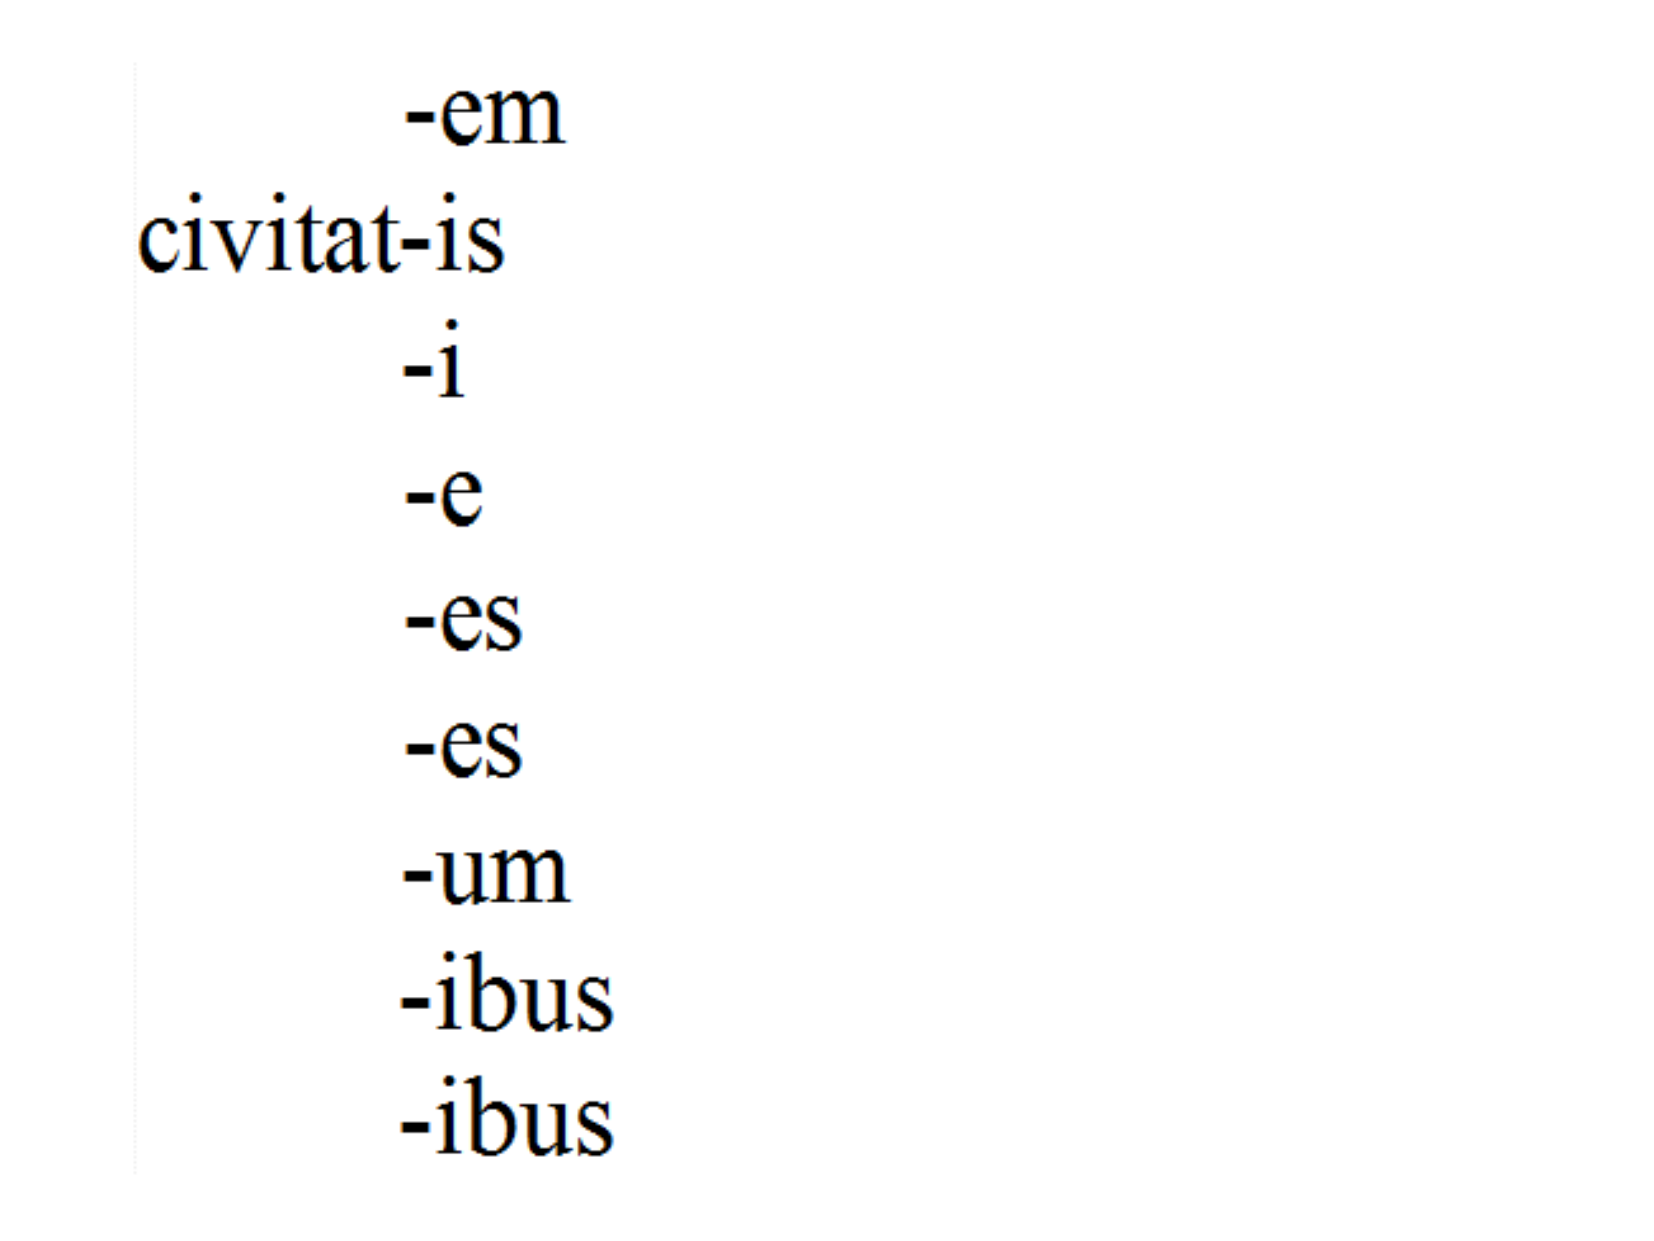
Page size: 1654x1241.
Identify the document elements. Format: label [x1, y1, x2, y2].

picture [61, 61, 825, 1180]
